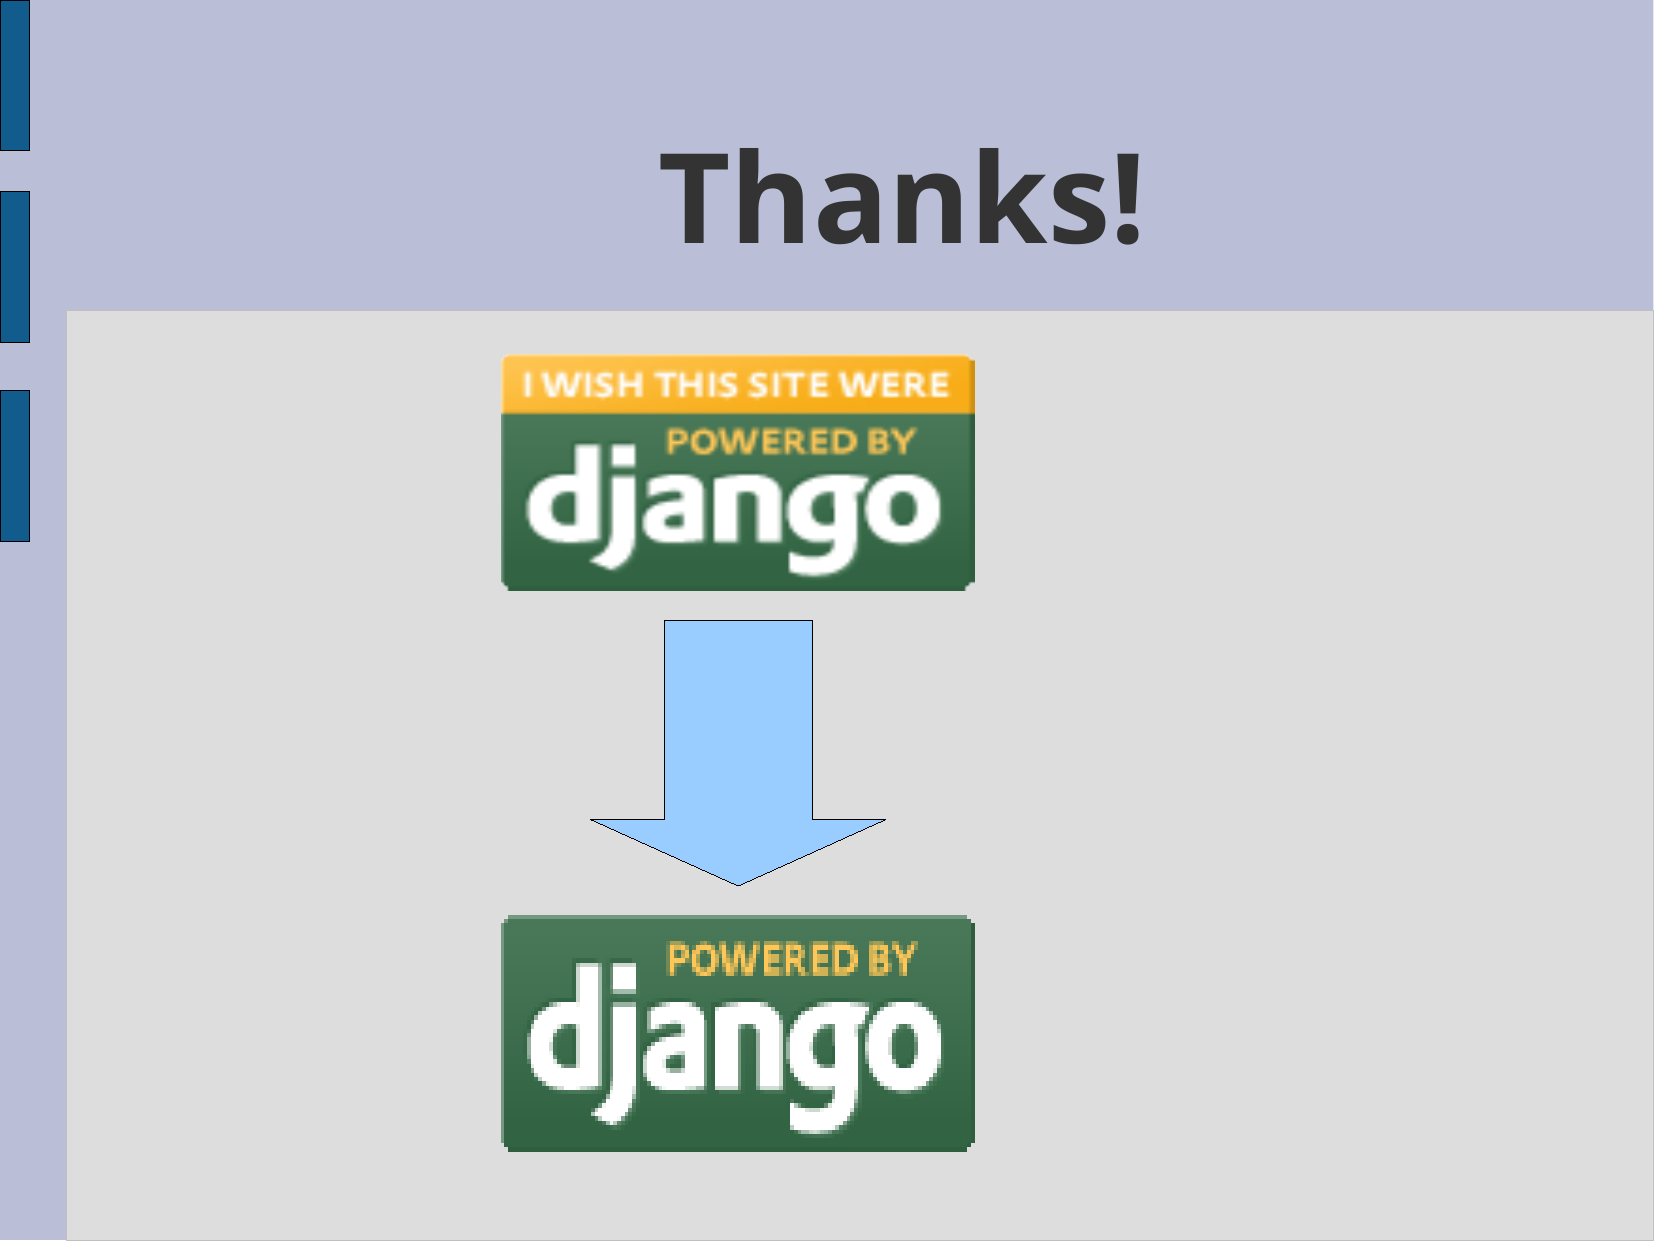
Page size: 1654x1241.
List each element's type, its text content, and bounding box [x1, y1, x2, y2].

title Thanks! [121, 98, 1534, 291]
picture [501, 915, 975, 1152]
picture [501, 354, 975, 591]
text_box [590, 620, 886, 886]
